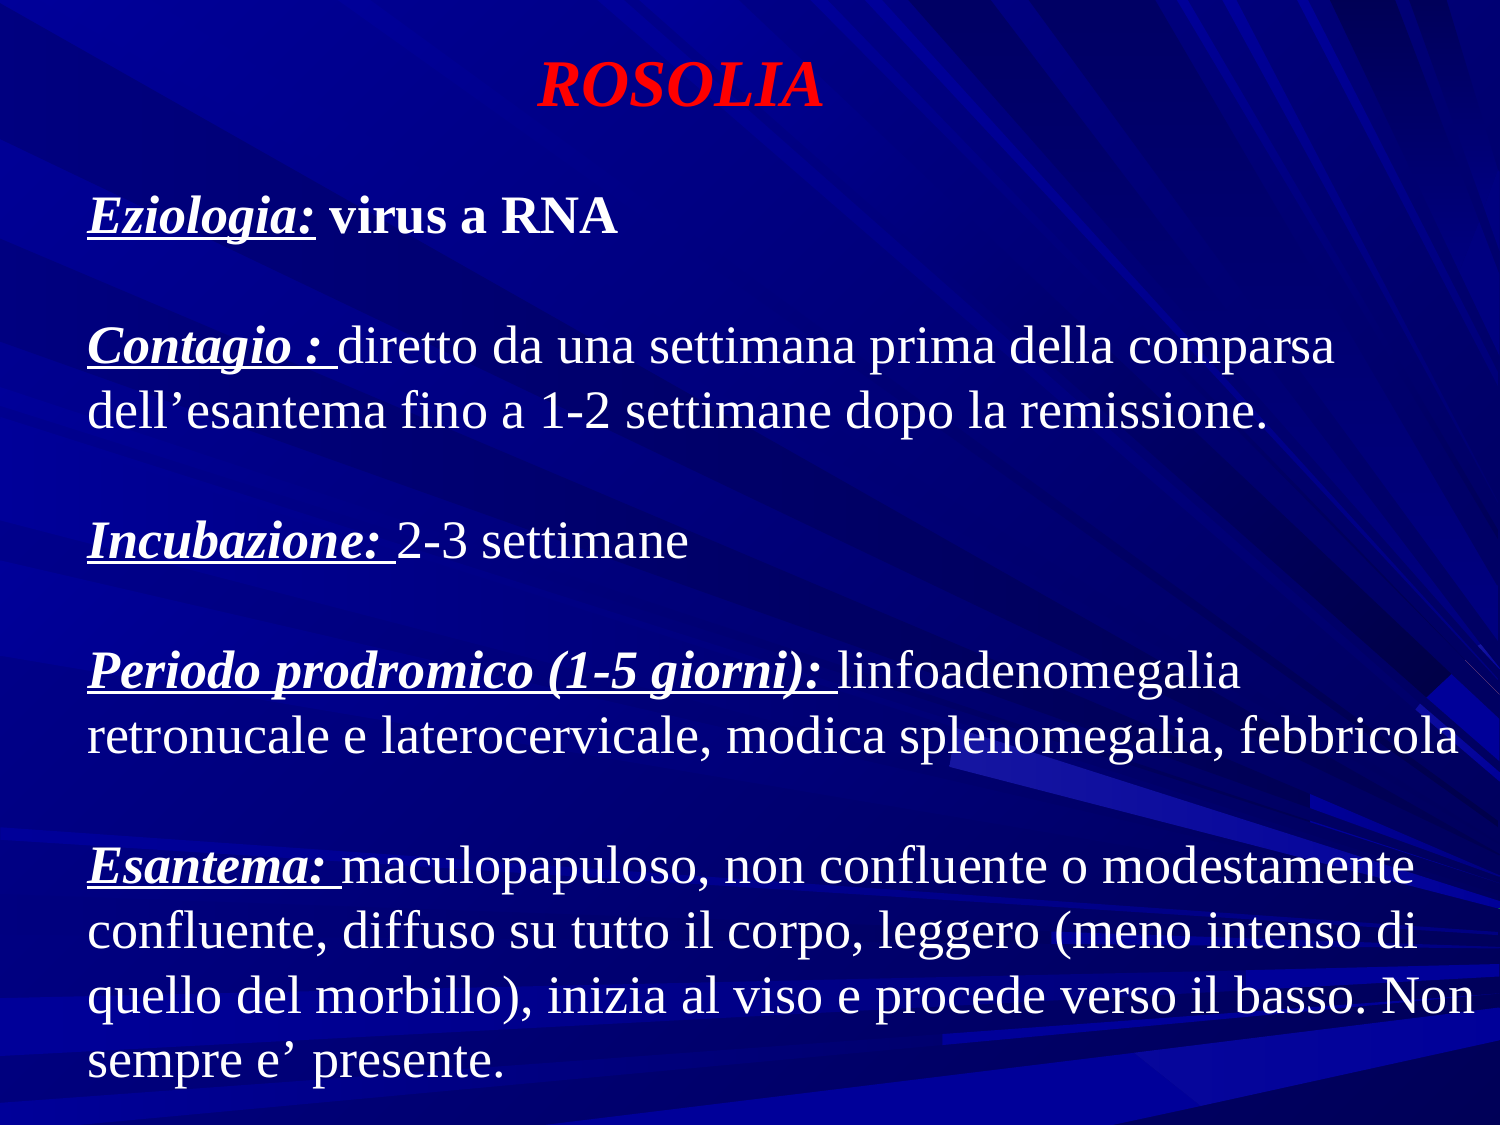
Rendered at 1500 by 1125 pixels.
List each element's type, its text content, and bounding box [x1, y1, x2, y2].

text_box ROSOLIA Eziologia: virus a RNA Contagio : diretto da una settimana prima della comparsa dell’esantema fino a 1-2 settimane dopo la remissione. Incubazione: 2-3 settimane Periodo prodromico (1-5 giorni): linfoadenomegalia retronucale e laterocervicale, modica splenomegalia, febbricola Esantema: maculopapuloso, non confluente o modestamente confluente, diffuso su tutto il corpo, leggero (meno intenso di quello del morbillo), inizia al viso e procede verso il basso. Non sempre e’ presente. [72, 31, 1500, 1125]
